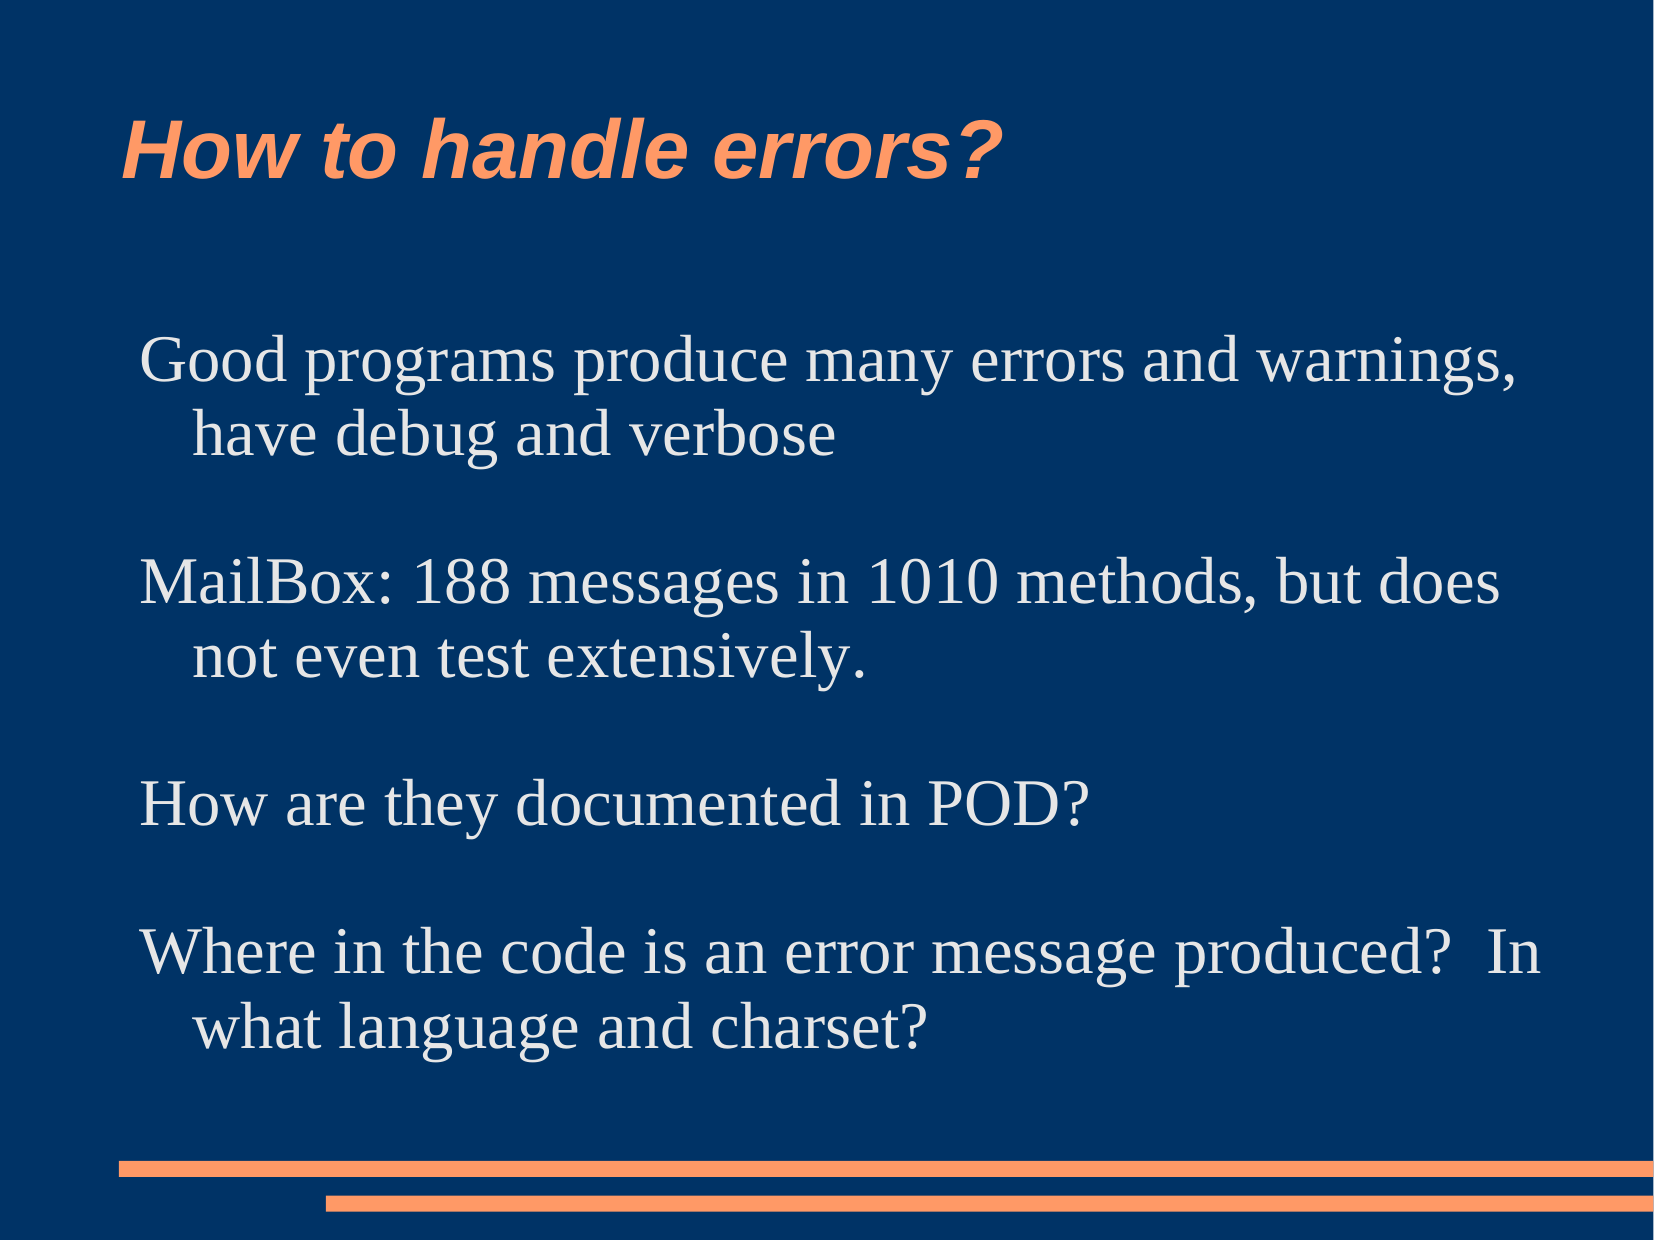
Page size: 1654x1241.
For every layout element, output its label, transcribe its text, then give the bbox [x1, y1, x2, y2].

list Good programs produce many errors and warnings, have debug and verbose MailBox: 188 messages in 1010 methods, but does not even test extensively. How are they documented in POD? Where in the code is an error message produced? In what language and charset? [121, 322, 1561, 1133]
title How to handle errors? [121, 46, 1534, 254]
